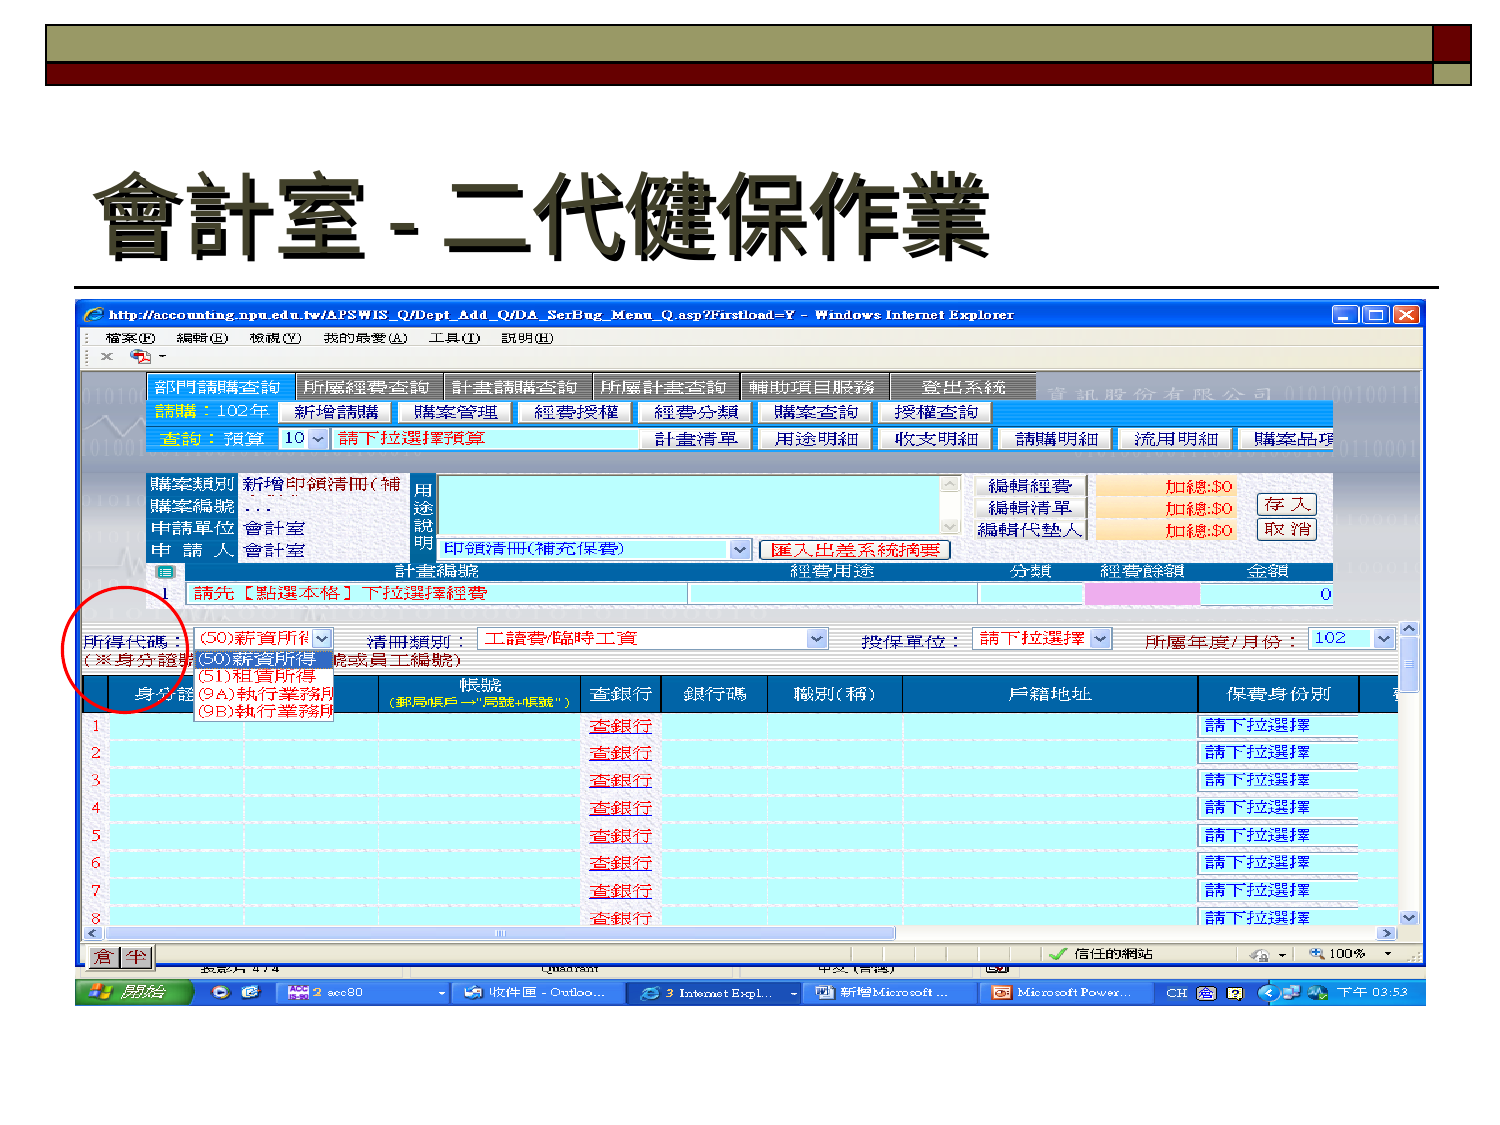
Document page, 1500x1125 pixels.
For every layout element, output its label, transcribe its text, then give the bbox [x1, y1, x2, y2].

text_box [62, 587, 188, 713]
title 會計室-二代健保作業 [75, 87, 1426, 275]
list [75, 299, 1426, 1006]
